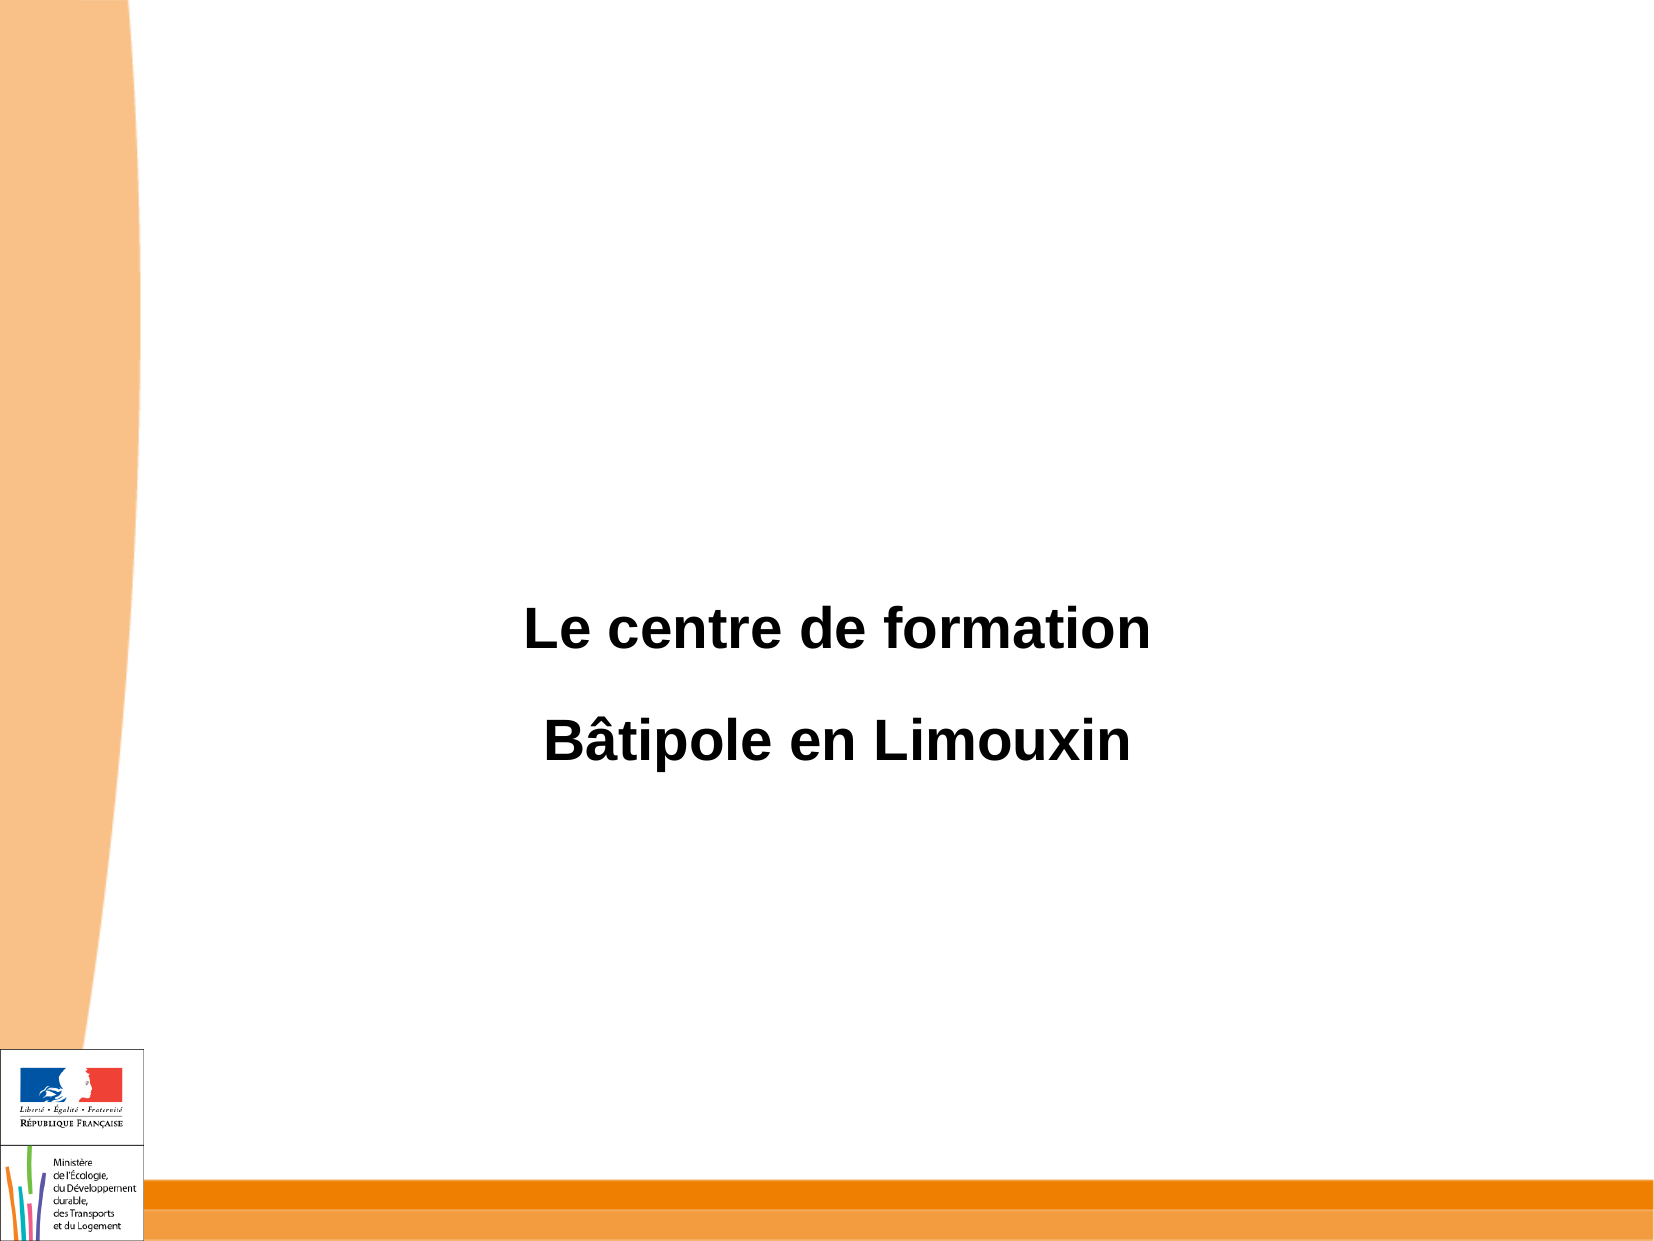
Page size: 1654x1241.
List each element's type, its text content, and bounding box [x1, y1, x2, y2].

picture [0, 0, 1654, 1241]
text_box Le centre de formation Bâtipole en Limouxin [188, 596, 1488, 780]
